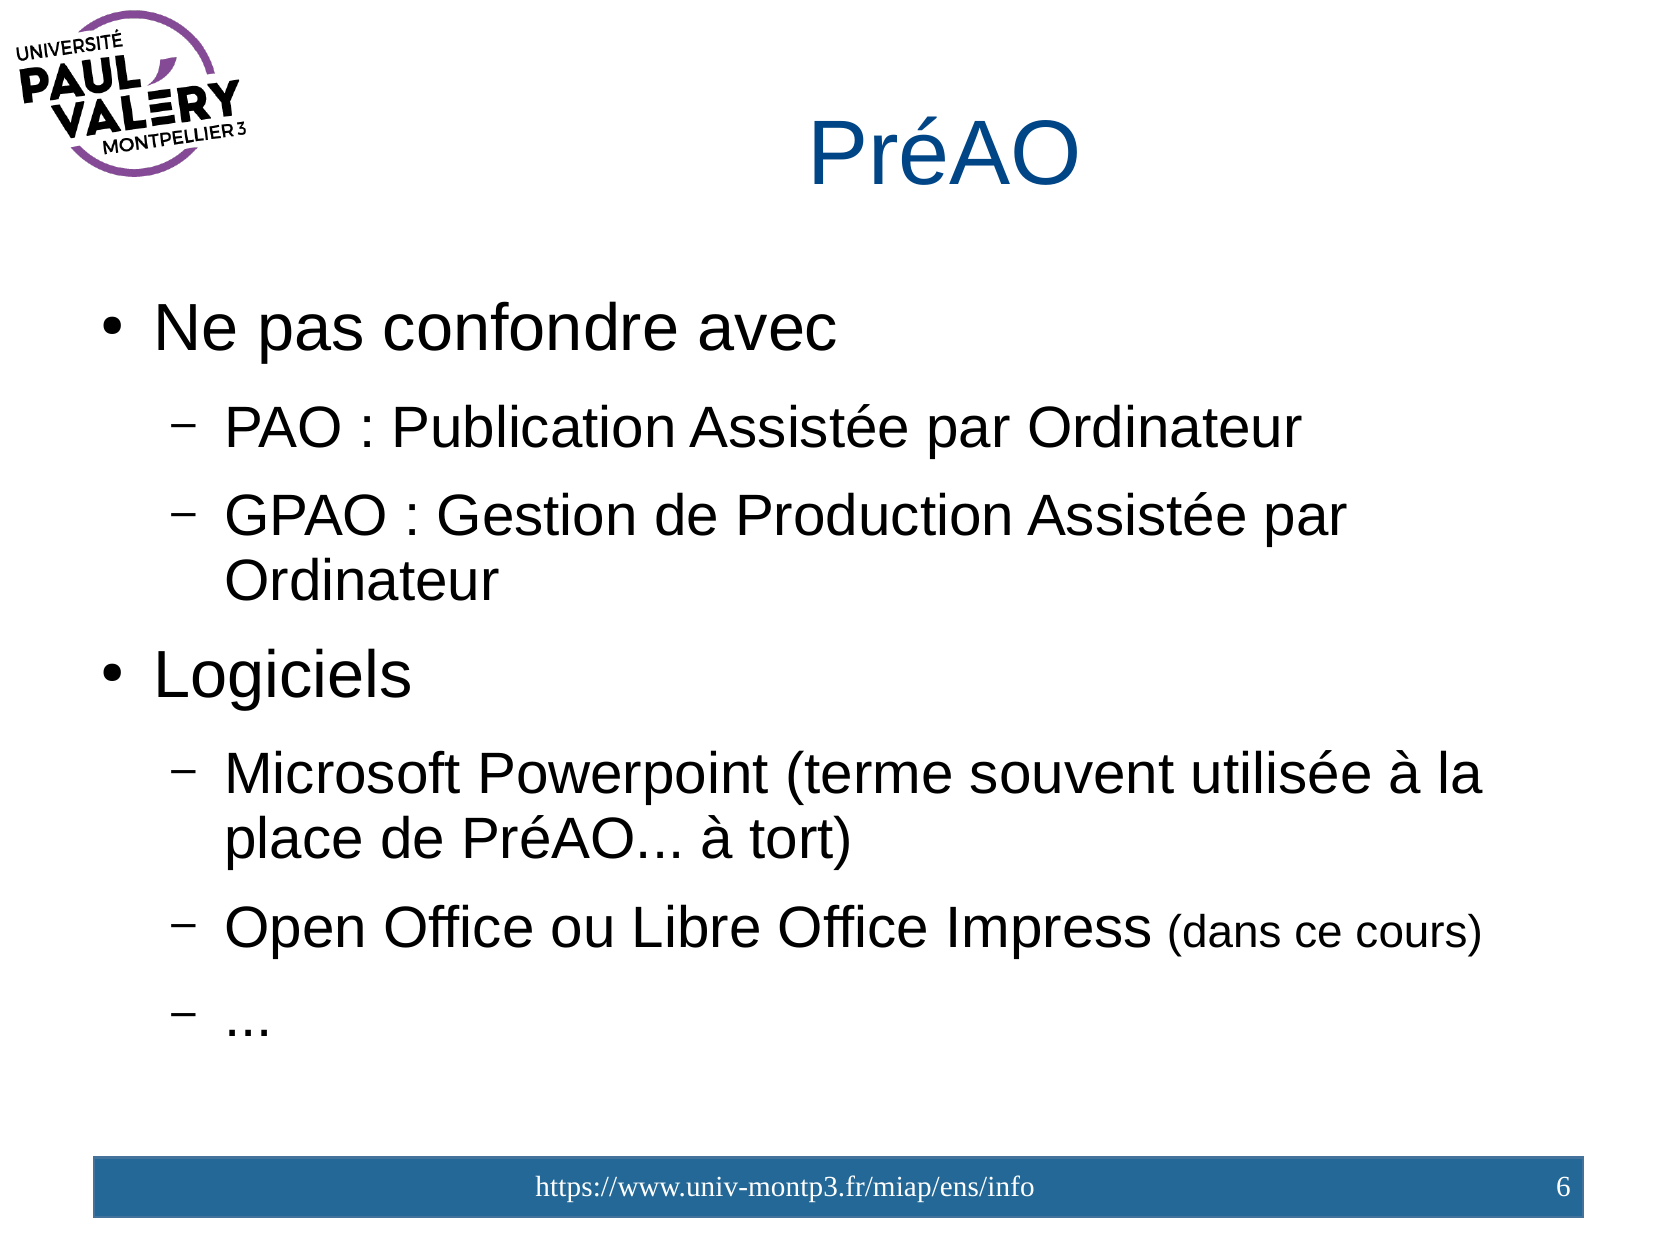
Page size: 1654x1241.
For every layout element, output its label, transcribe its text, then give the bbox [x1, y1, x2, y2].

title PréAO [318, 49, 1571, 257]
picture [0, 0, 262, 188]
list Ne pas confondre avec PAO : Publication Assistée par Ordinateur GPAO : Gestion de Production Assistée par Ordinateur Logiciels Microsoft Powerpoint (terme souvent utilisée à la place de PréAO... à tort) Open Office ou Libre Office Impress (dans ce cours) ... [82, 290, 1571, 1109]
